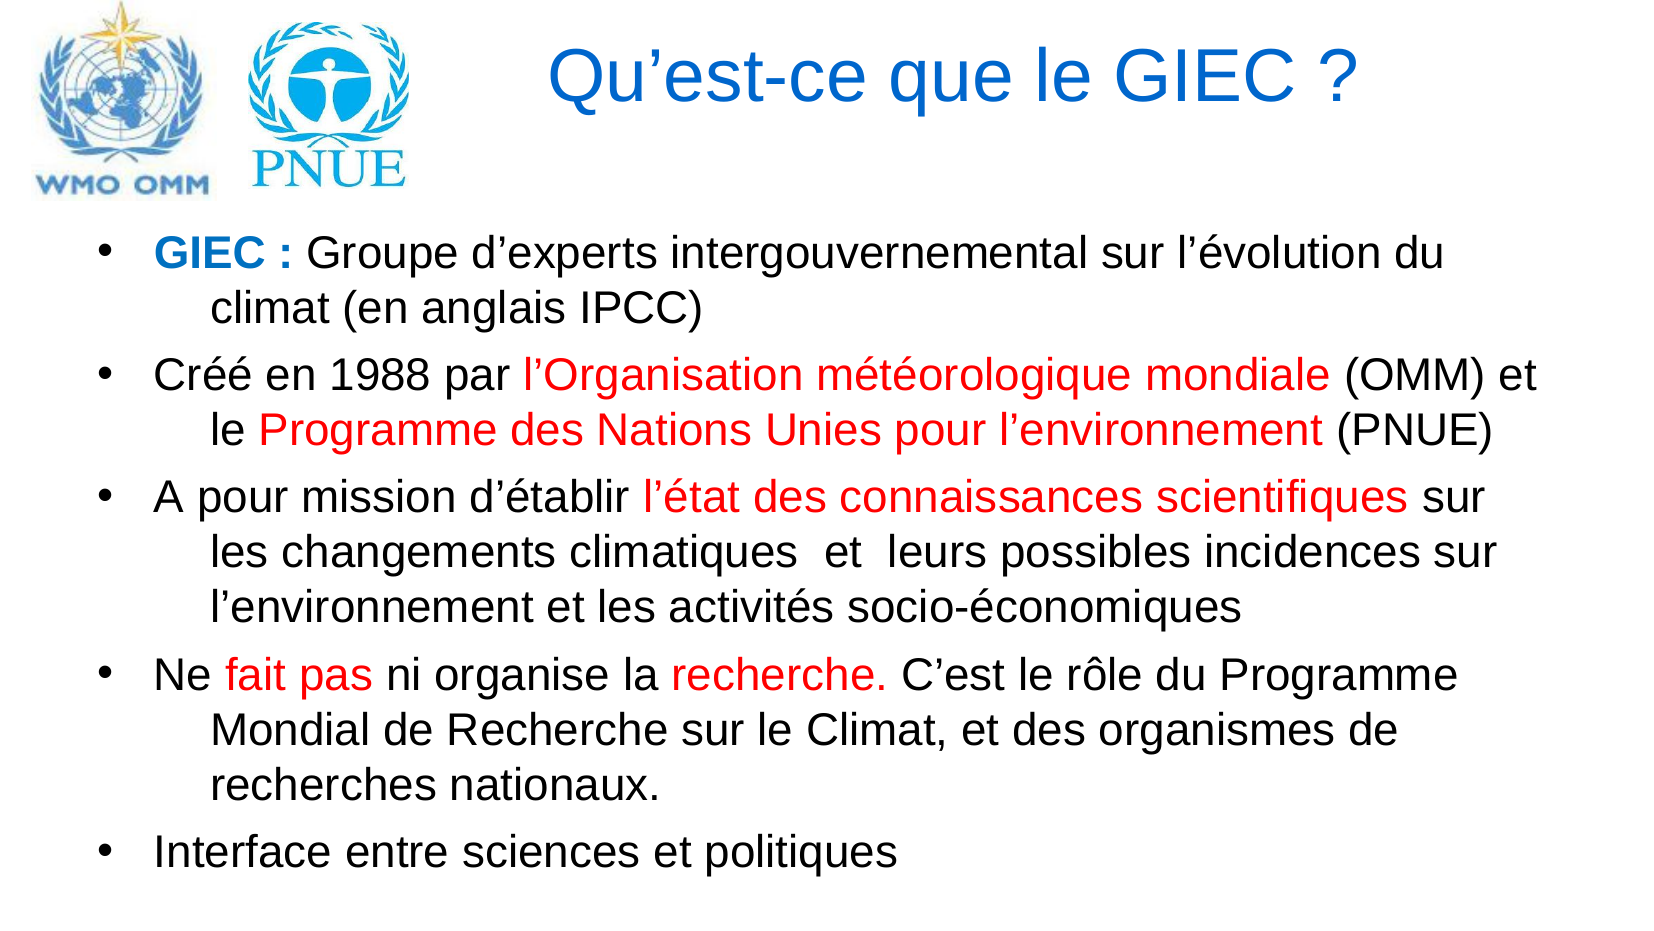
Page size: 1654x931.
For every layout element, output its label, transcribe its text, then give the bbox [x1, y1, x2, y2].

text_box GIEC : Groupe d’experts intergouvernemental sur l’évolution du climat (en anglais IPCC) Créé en 1988 par l’Organisation météorologique mondiale (OMM) et le Programme des Nations Unies pour l’environnement (PNUE) A pour mission d’établir l’état des connaissances scientifiques sur les changements climatiques et leurs possibles incidences sur l’environnement et les activités socio-économiques Ne fait pas ni organise la recherche. C’est le rôle du Programme Mondial de Recherche sur le Climat, et des organismes de recherches nationaux. Interface entre sciences et politiques [82, 214, 1571, 898]
picture [248, 22, 409, 189]
picture [31, 0, 217, 201]
title Qu’est-ce que le GIEC ? [283, 38, 1624, 118]
